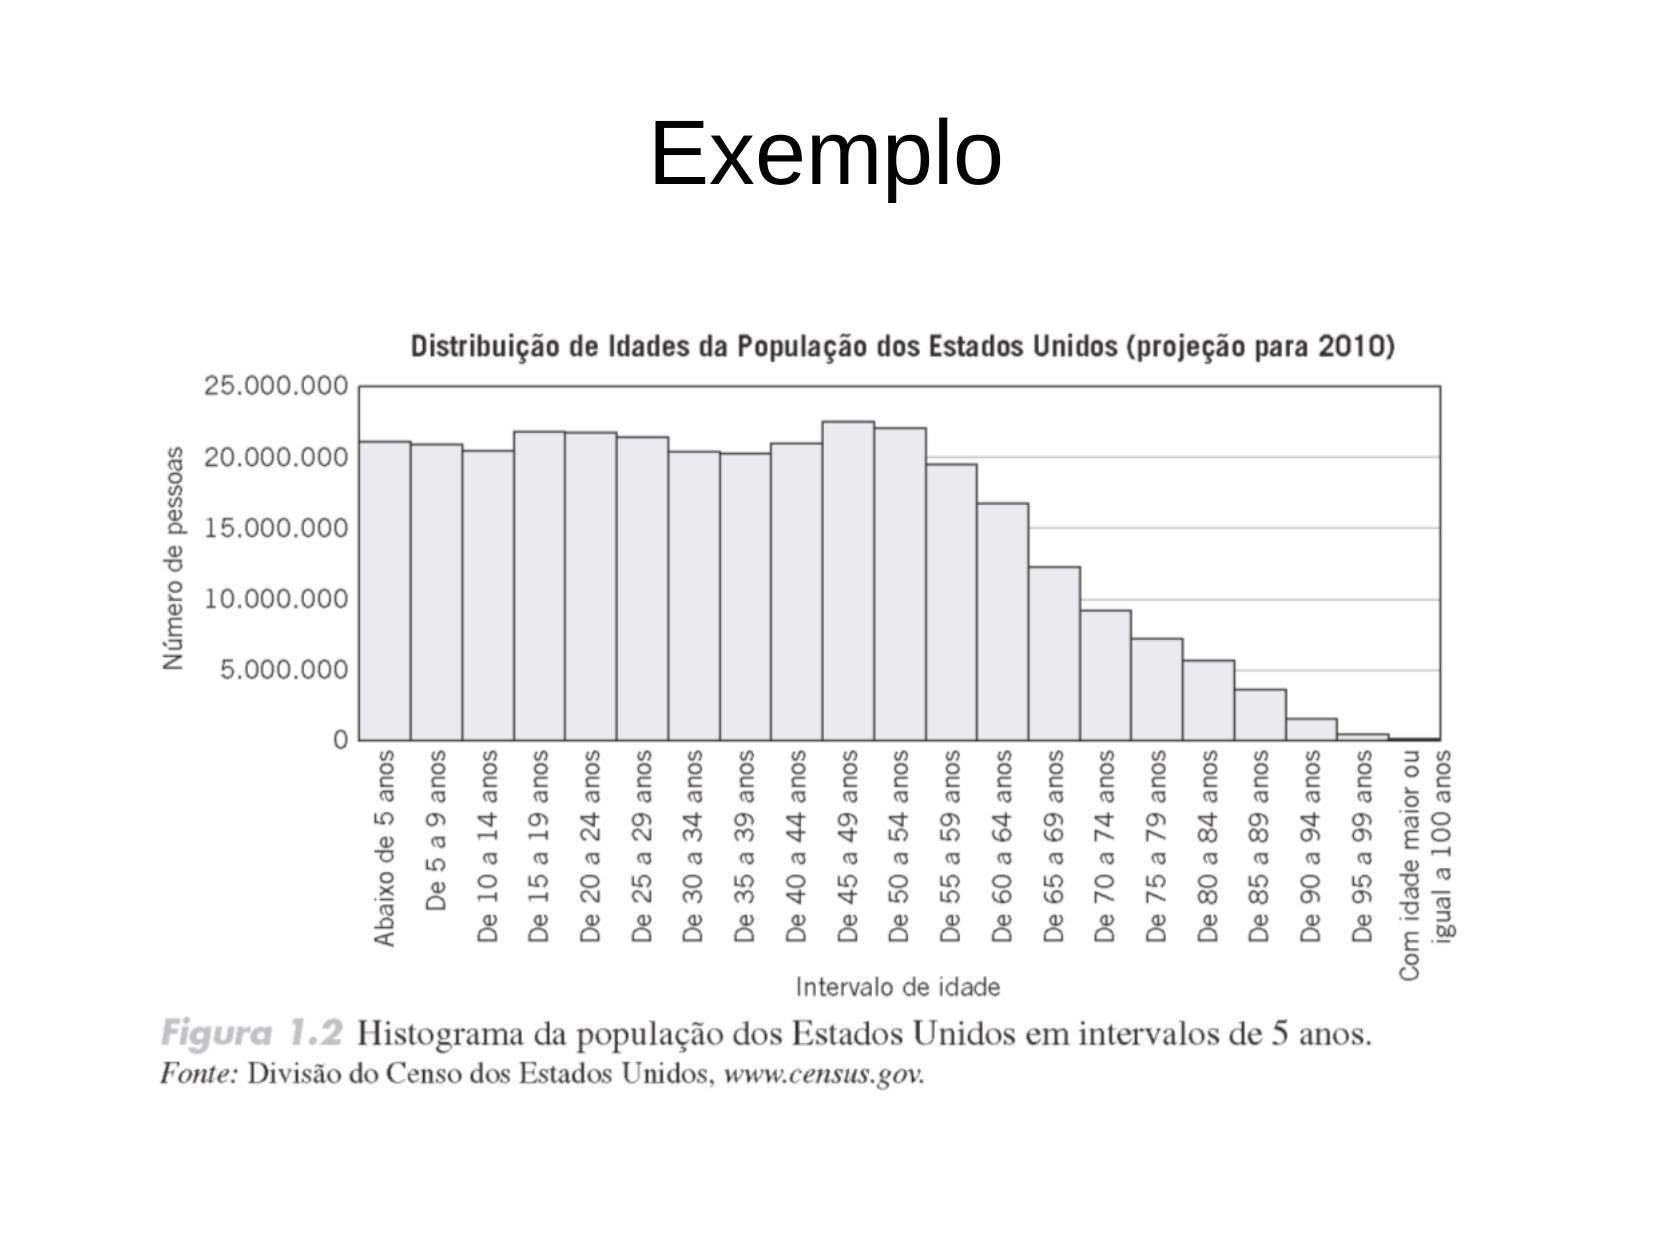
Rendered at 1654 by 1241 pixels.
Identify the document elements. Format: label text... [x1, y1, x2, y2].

picture [97, 266, 1524, 1123]
title Exemplo [82, 49, 1571, 257]
